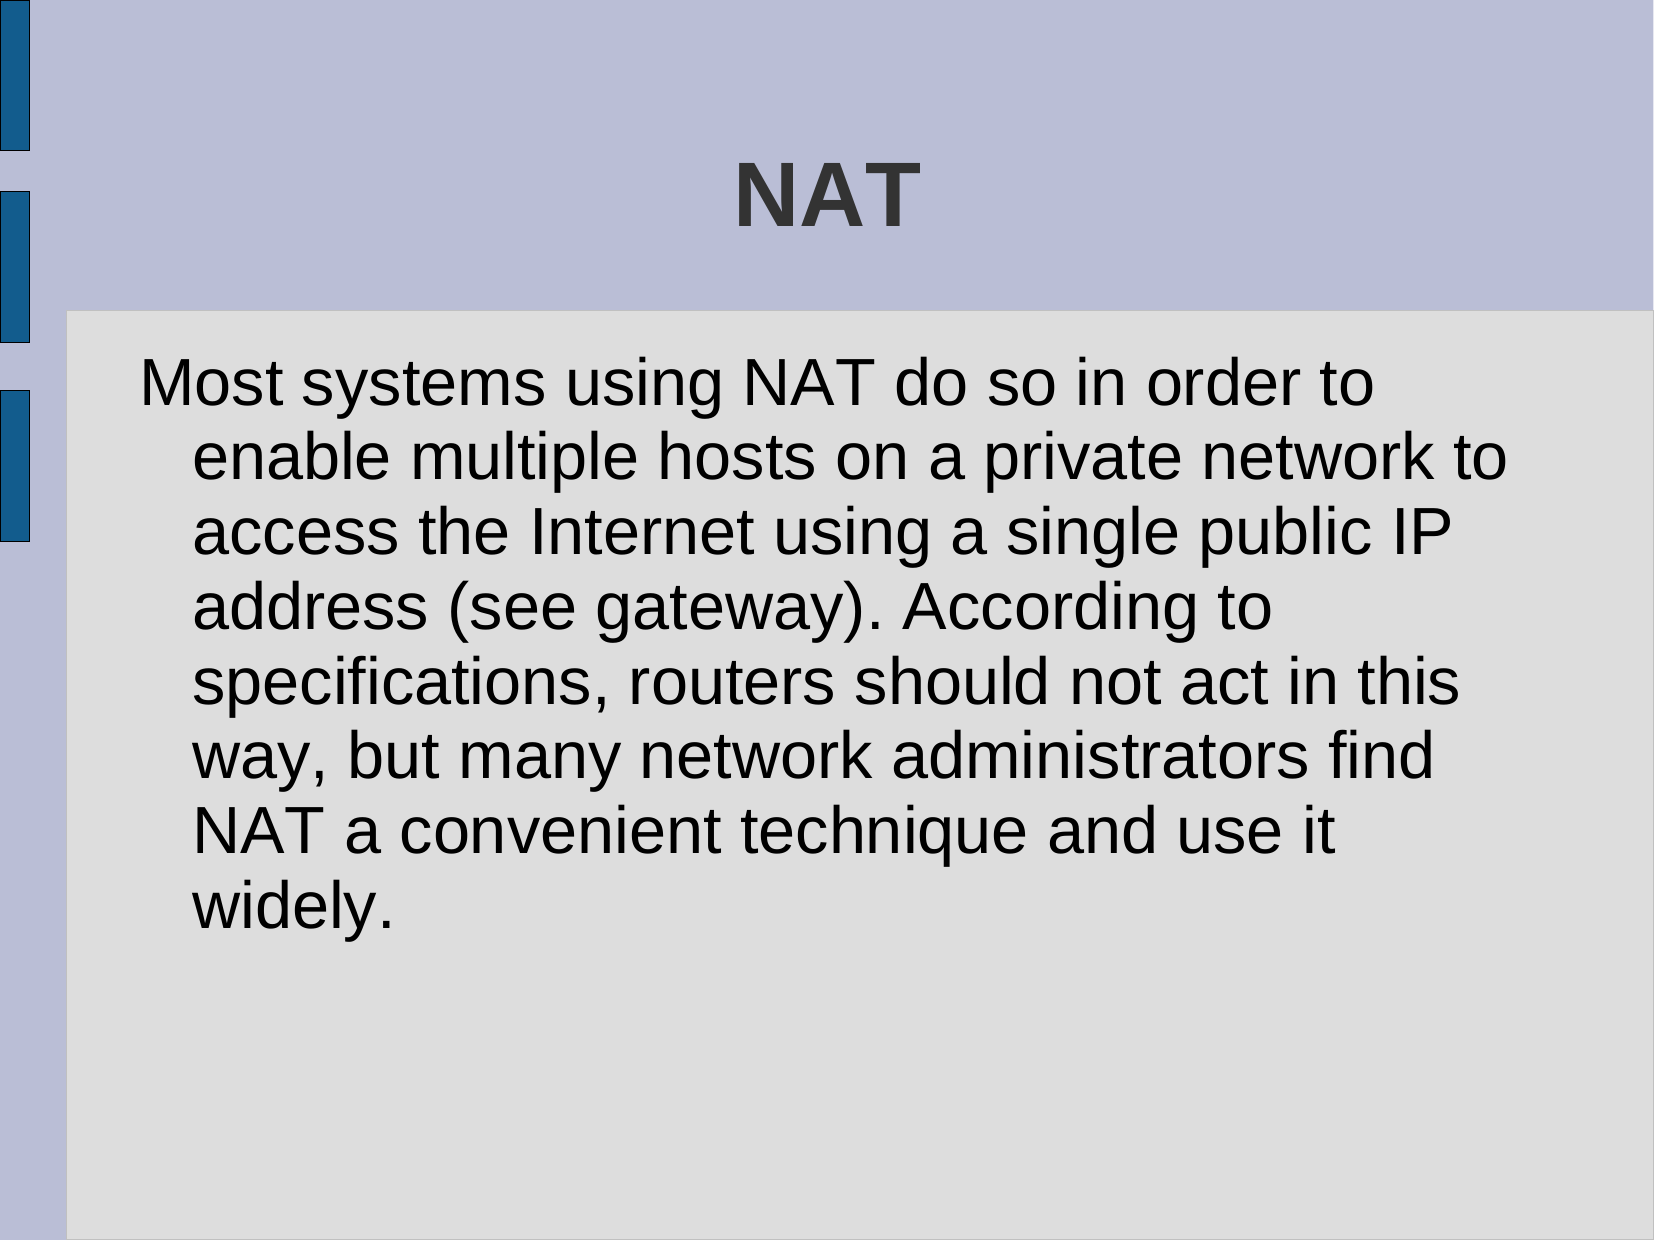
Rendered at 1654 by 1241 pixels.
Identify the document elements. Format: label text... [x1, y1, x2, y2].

title NAT [121, 91, 1534, 299]
list Most systems using NAT do so in order to enable multiple hosts on a private network to access the Internet using a single public IP address (see gateway). According to specifications, routers should not act in this way, but many network administrators find NAT a convenient technique and use it widely. [121, 344, 1534, 1127]
